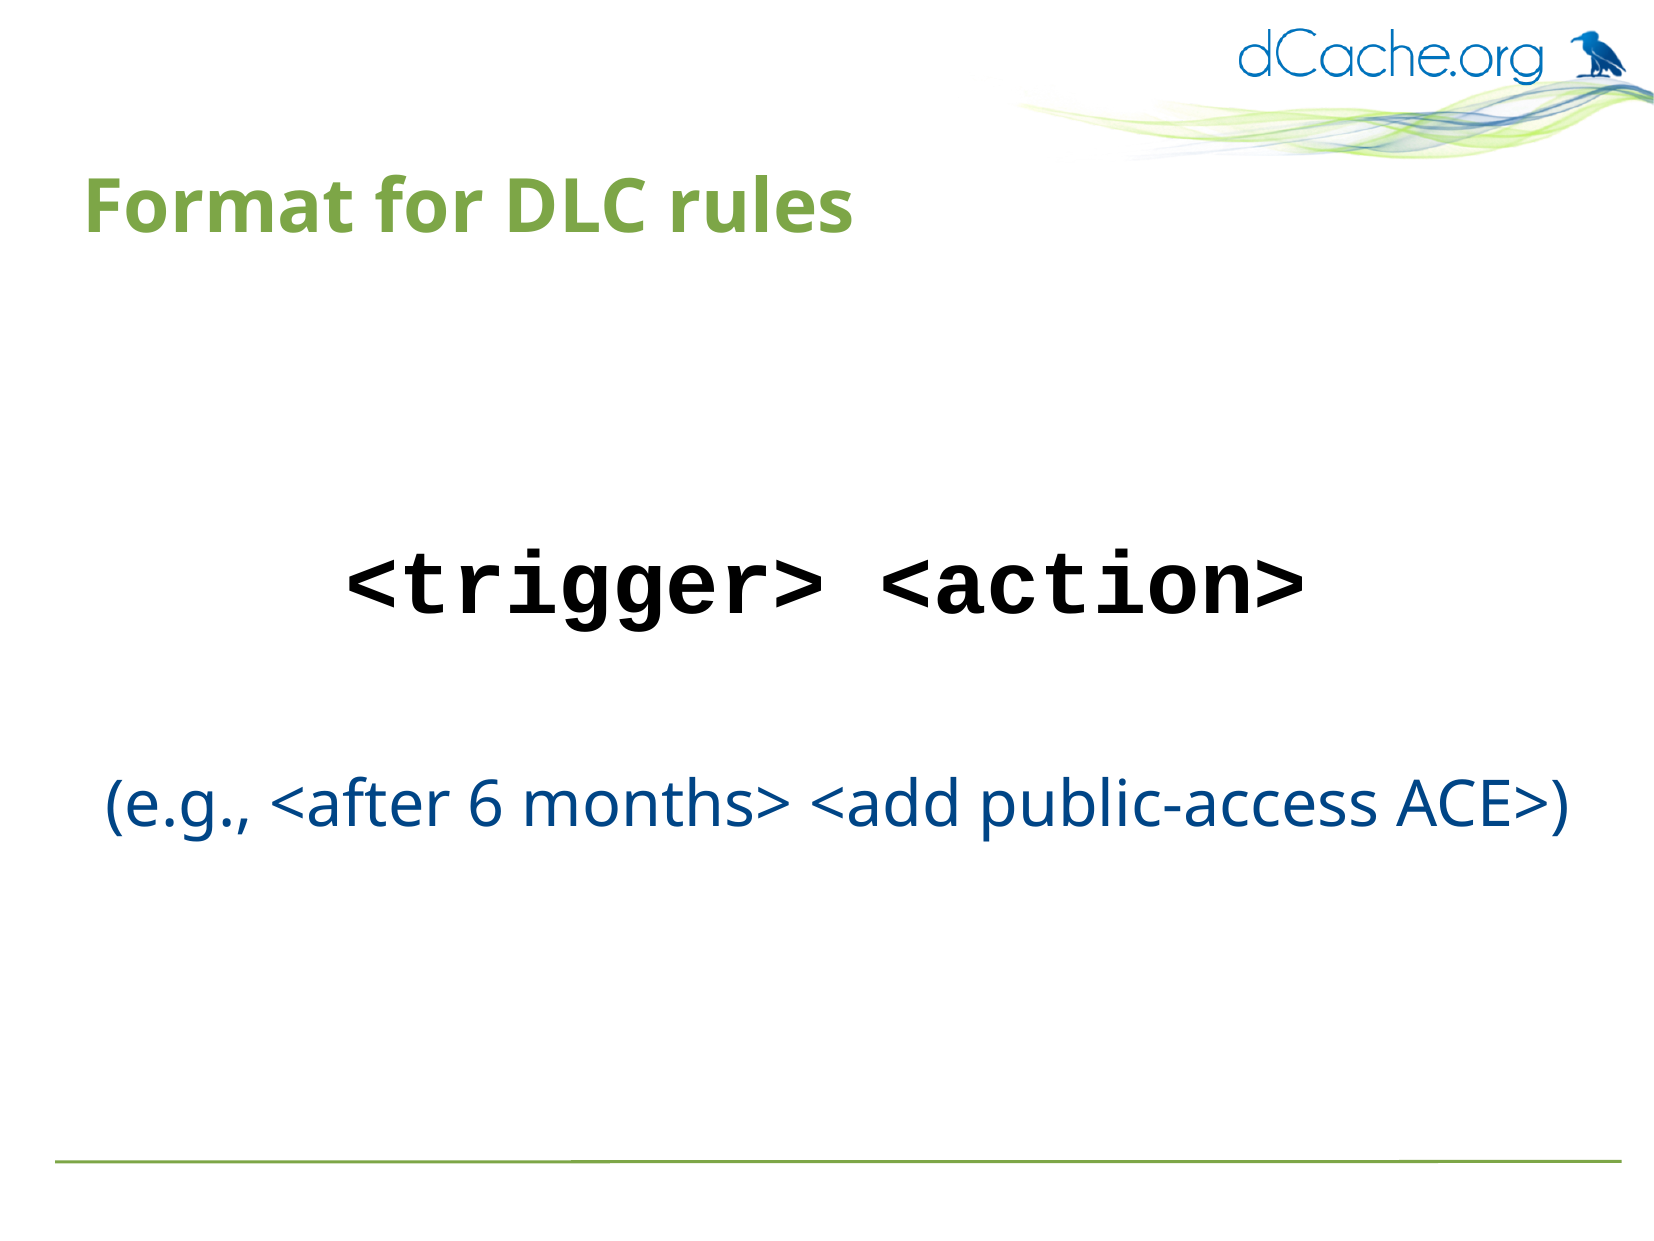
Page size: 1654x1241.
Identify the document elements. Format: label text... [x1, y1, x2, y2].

picture [956, 16, 1654, 169]
list <trigger> <action> (e.g., <after 6 months> <add public-access ACE>) [82, 539, 1571, 851]
title Format for DLC rules [82, 155, 1605, 252]
